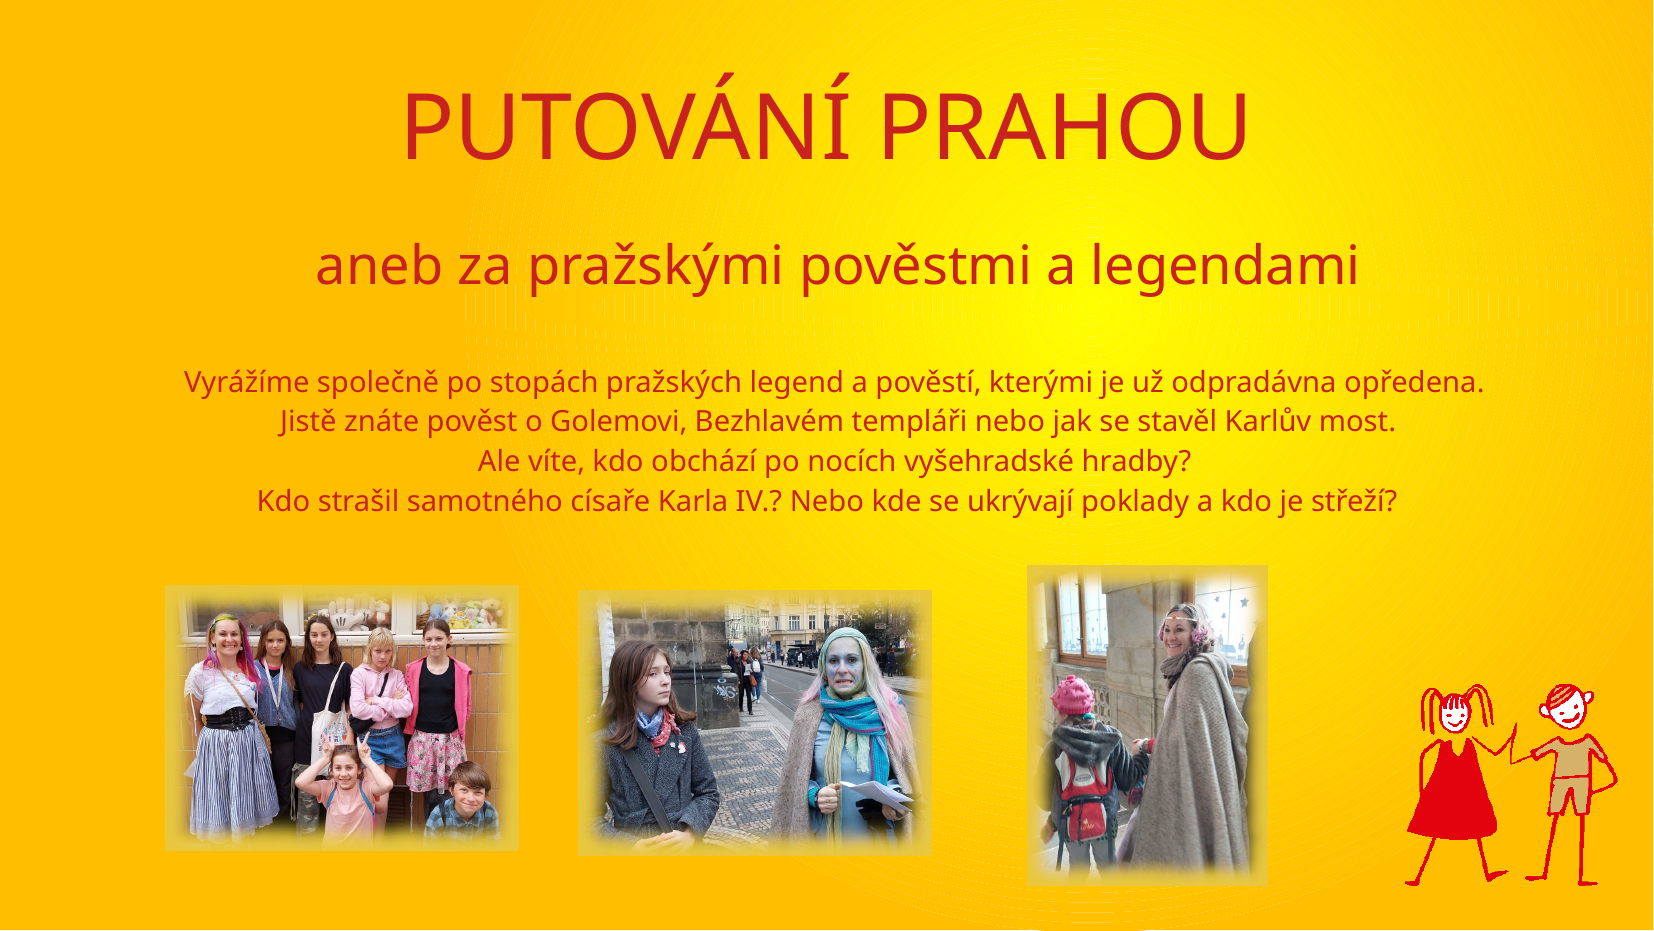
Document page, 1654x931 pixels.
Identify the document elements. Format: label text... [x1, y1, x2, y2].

picture [1405, 684, 1618, 886]
title PUTOVÁNÍ PRAHOU aneb za pražskými pověstmi a legendami [82, 59, 1571, 315]
subtitle Vyrážíme společně po stopách pražských legend a pověstí, kterými je už odpradávna opředena. Jistě znáte pověst o Golemovi, Bezhlavém templáři nebo jak se stavěl Karlův most. Ale víte, kdo obchází po nocích vyšehradské hradby? Kdo strašil samotného císaře Karla IV.? Nebo kde se ukrývají poklady a kdo je střeží? [94, 330, 1583, 550]
picture [578, 590, 932, 856]
picture [1027, 565, 1268, 886]
picture [165, 585, 519, 851]
